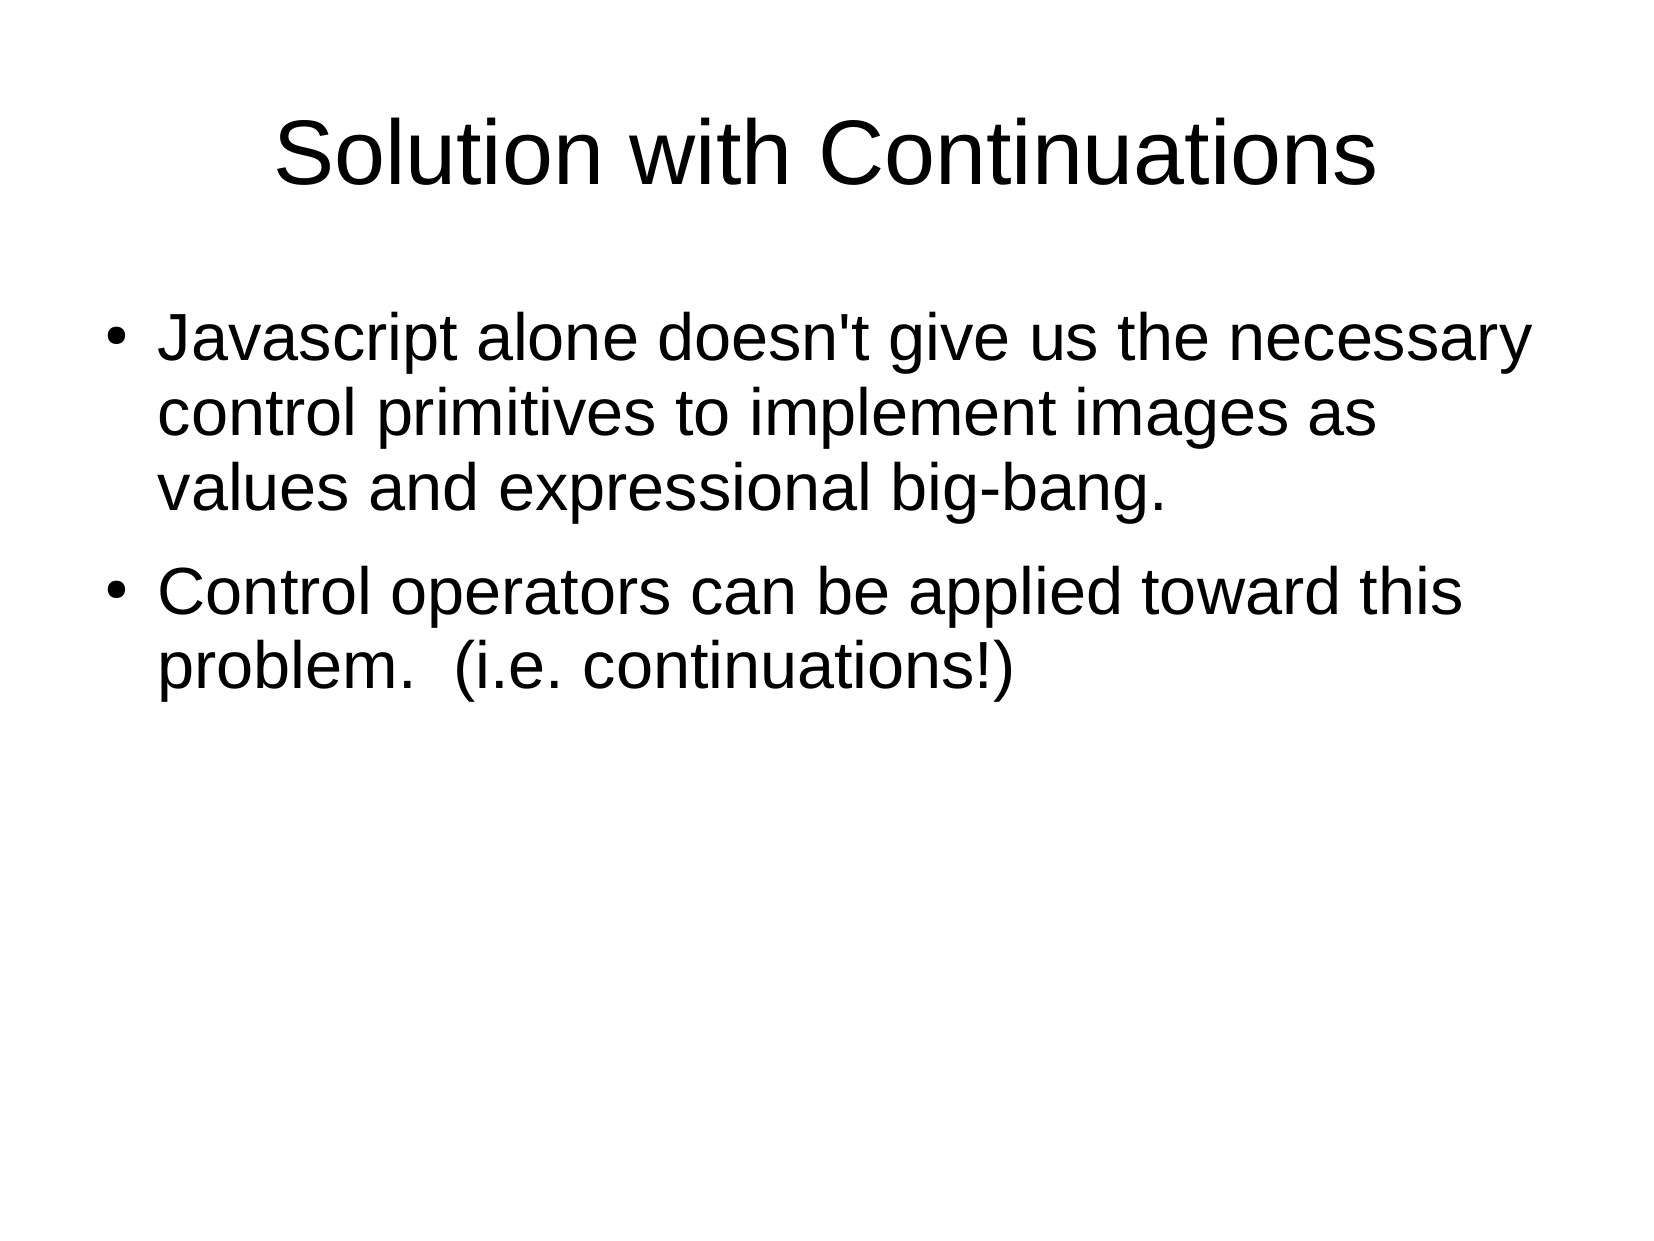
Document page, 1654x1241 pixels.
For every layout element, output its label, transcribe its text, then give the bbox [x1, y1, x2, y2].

list Javascript alone doesn't give us the necessary control primitives to implement images as values and expressional big-bang. Control operators can be applied toward this problem. (i.e. continuations!) [86, 300, 1576, 1119]
title Solution with Continuations [82, 56, 1571, 250]
